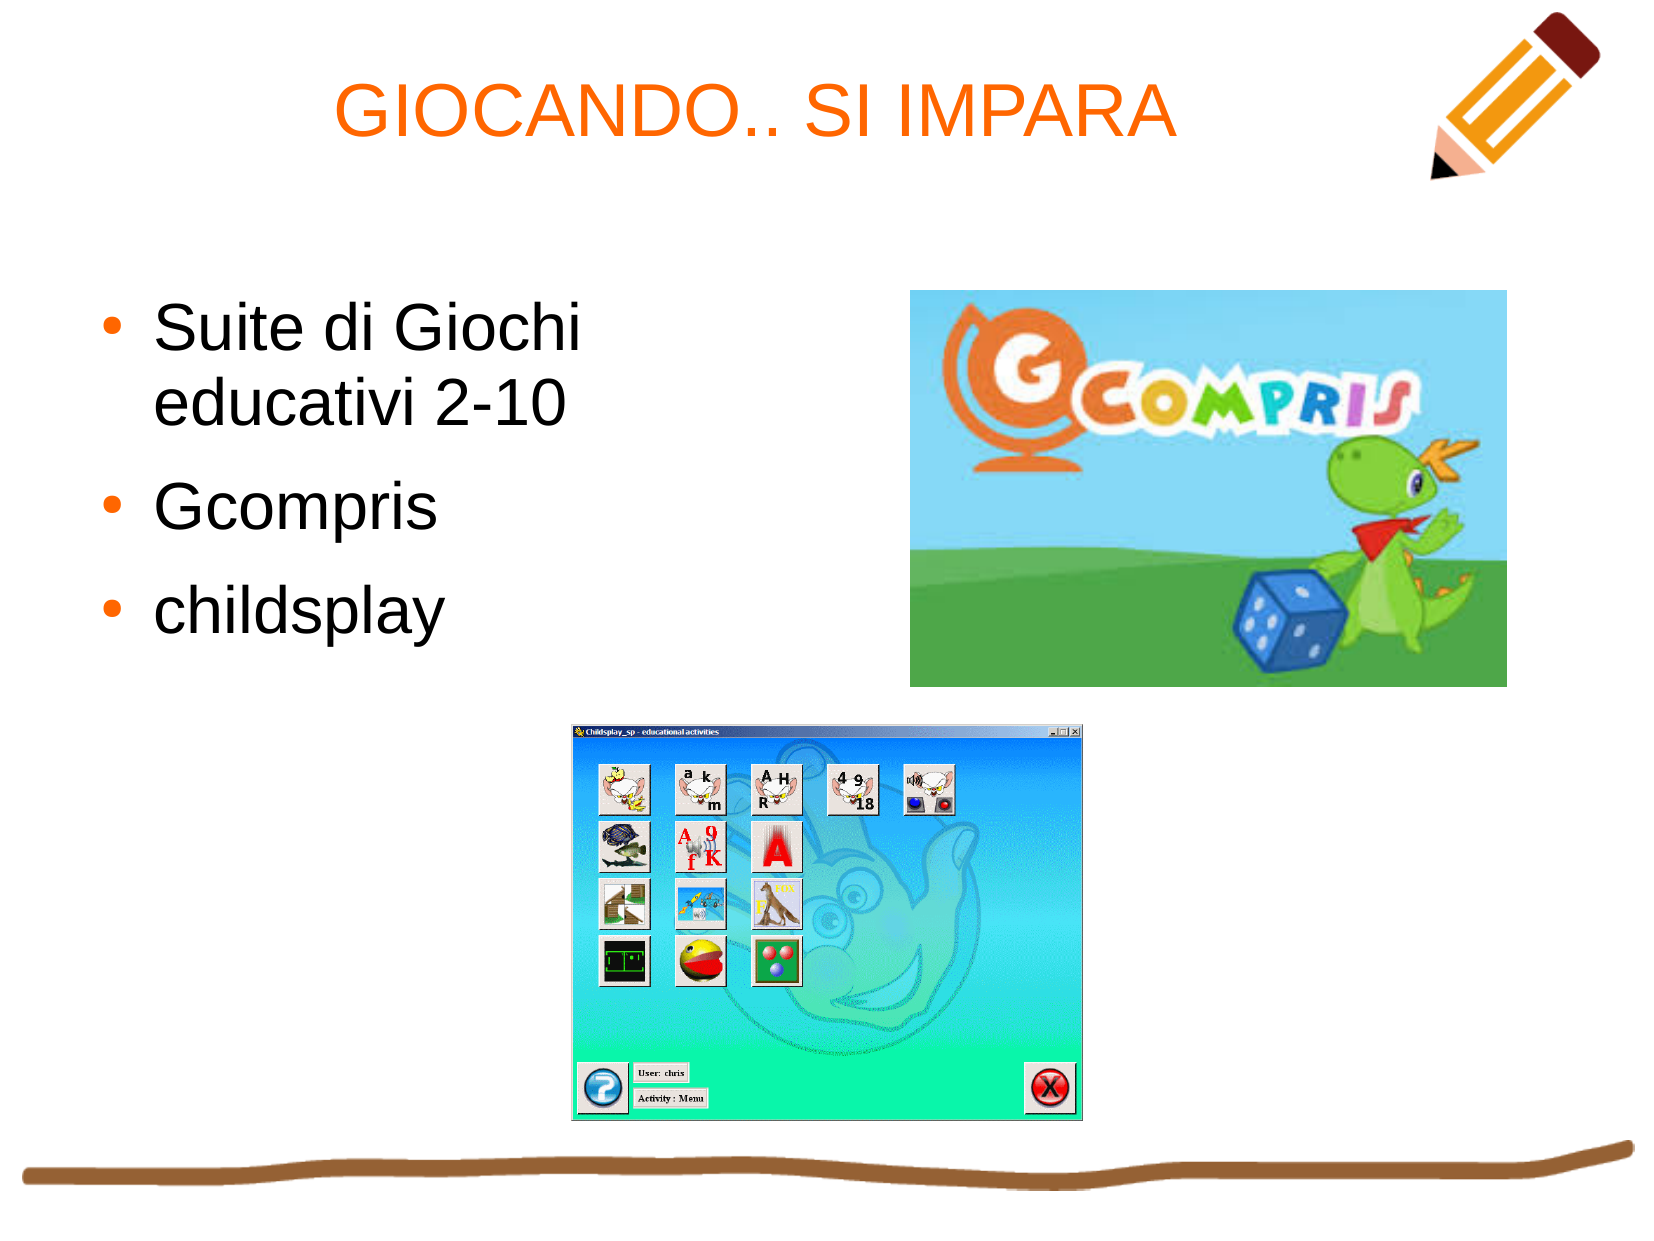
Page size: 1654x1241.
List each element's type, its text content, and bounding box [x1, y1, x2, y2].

title GIOCANDO.. SI IMPARA [82, 49, 1430, 172]
picture [910, 290, 1507, 687]
list Suite di Giochi educativi 2-10 Gcompris childsplay [82, 290, 809, 687]
picture [22, 1140, 1635, 1191]
picture [1430, 12, 1601, 181]
picture [571, 724, 1083, 1121]
